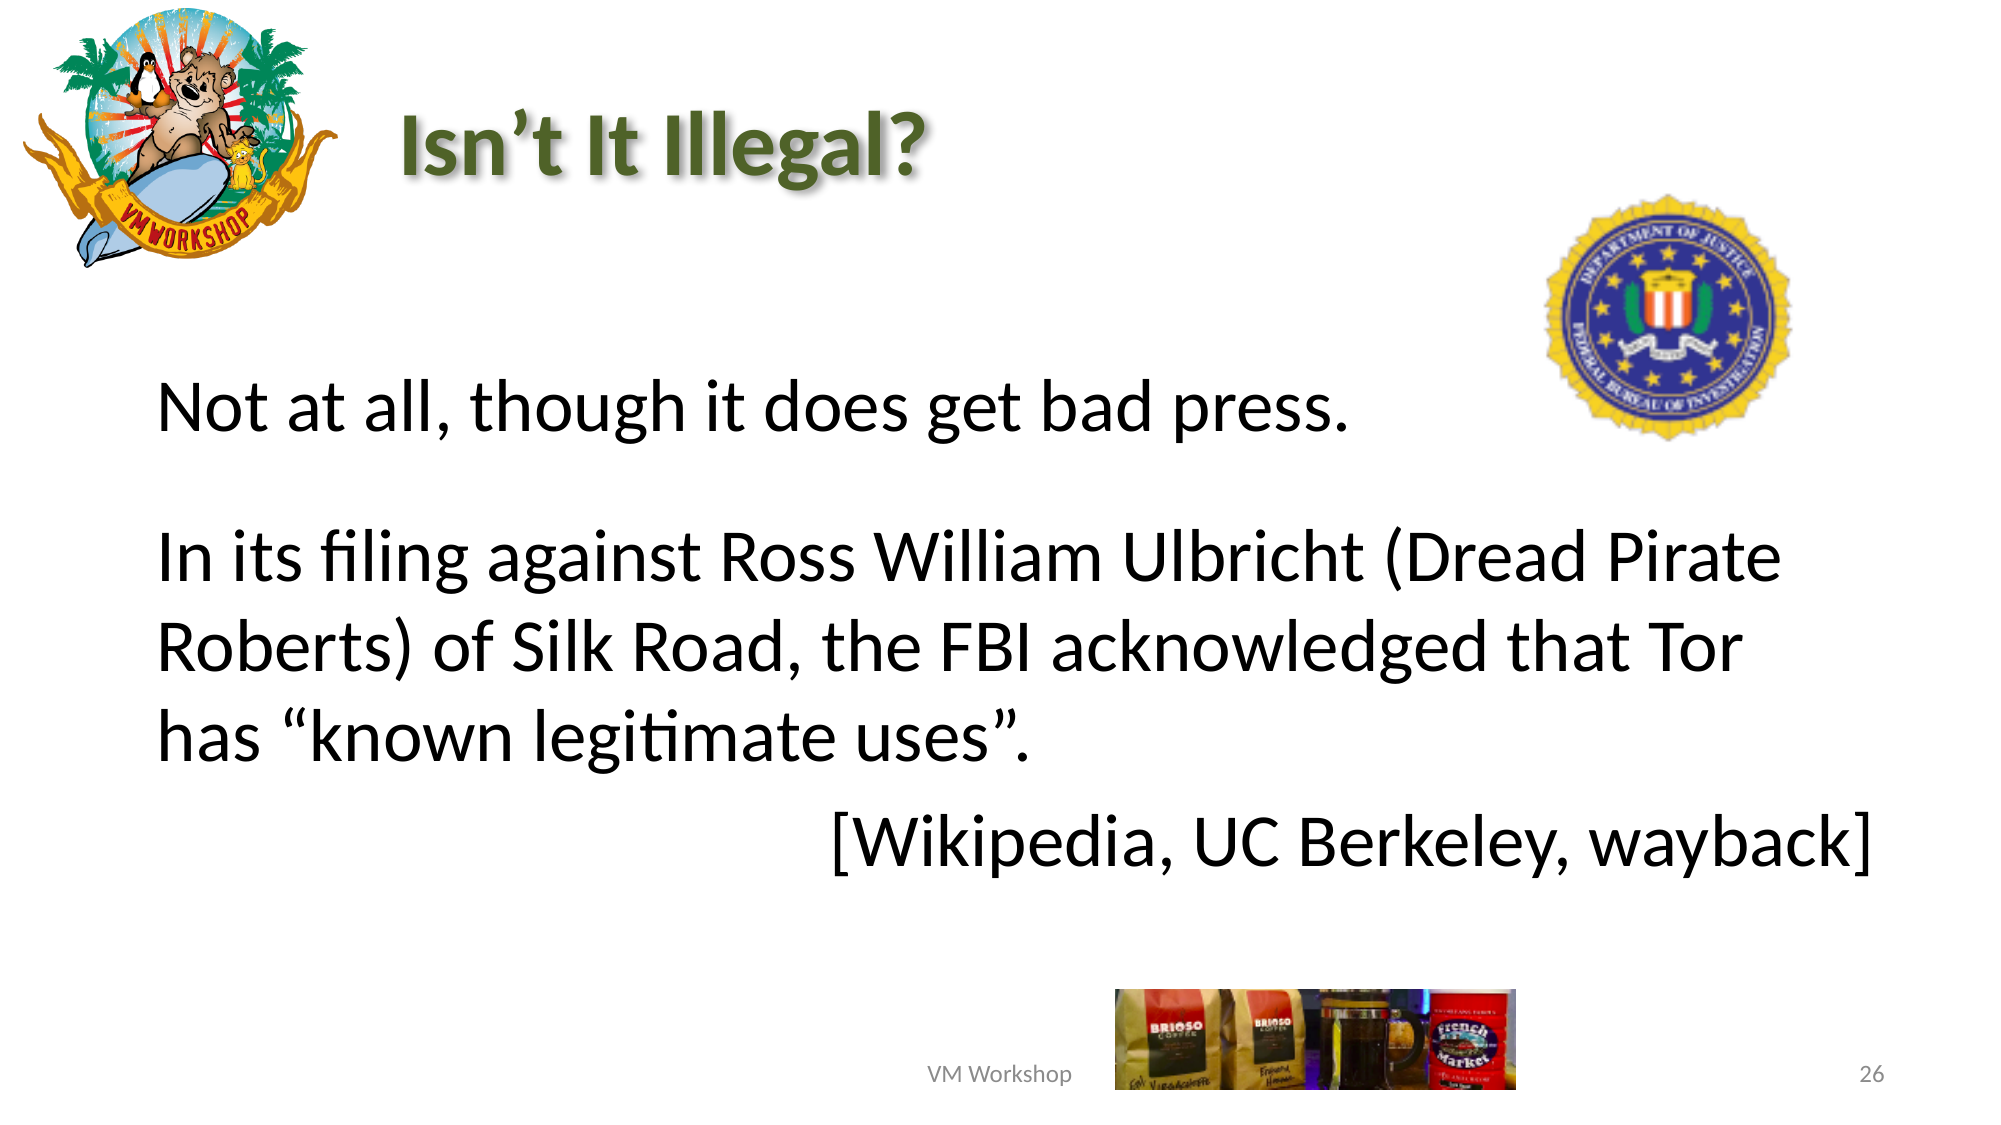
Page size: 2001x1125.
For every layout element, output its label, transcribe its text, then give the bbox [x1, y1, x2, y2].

picture [1537, 187, 1801, 451]
picture [23, 8, 338, 269]
title Isn’t It Illegal? [383, 45, 1913, 233]
list Not at all, though it does get bad press. In its filing against Ross William Ulbricht (Dread Pirate Roberts) of Silk Road, the FBI acknowledged that Tor has “known legitimate uses”. [Wikipedia, UC Berkeley, wayback] [156, 251, 1876, 1041]
picture [1115, 1041, 1516, 1090]
